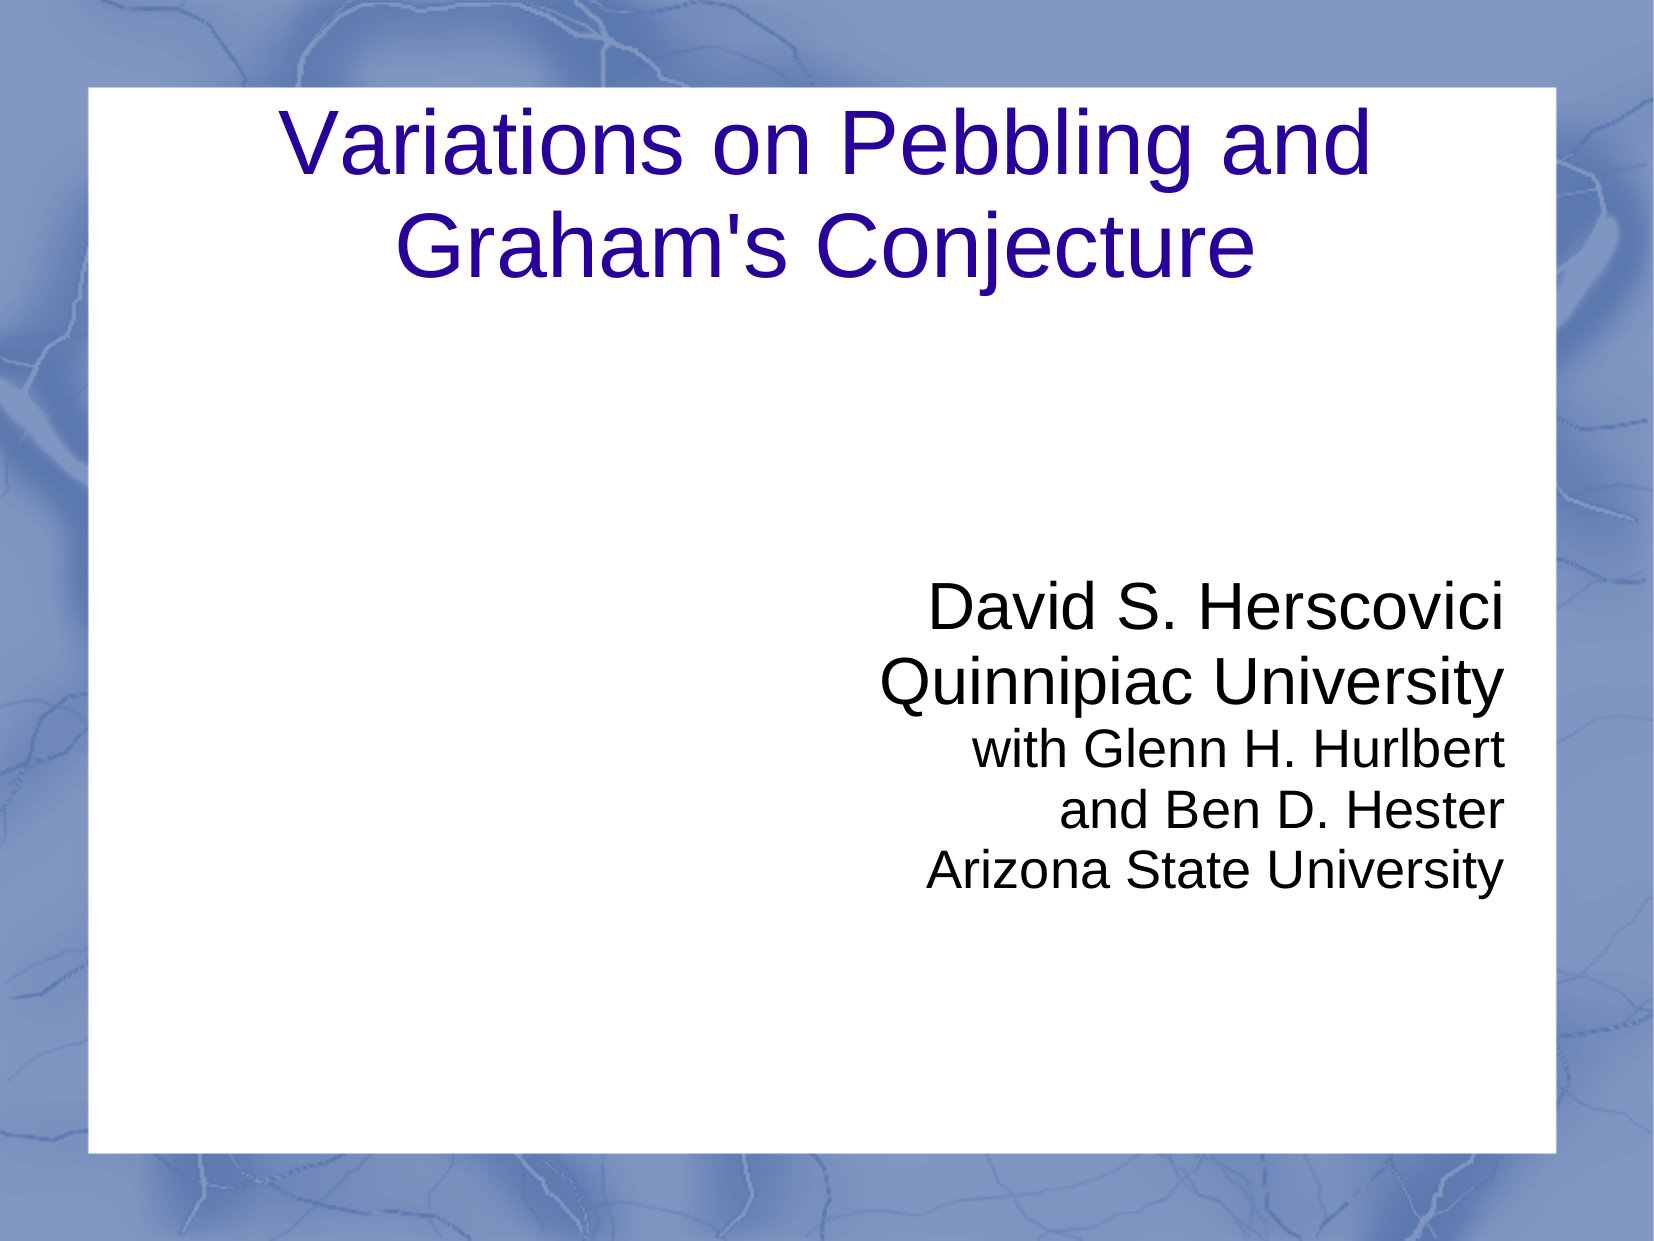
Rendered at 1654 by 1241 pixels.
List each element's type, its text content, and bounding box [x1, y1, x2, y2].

subtitle David S. Herscovici Quinnipiac University with Glenn H. Hurlbert and Ben D. Hester Arizona State University [147, 333, 1506, 1137]
picture [0, 0, 1654, 1241]
title Variations on Pebbling and Graham's Conjecture [118, 91, 1536, 297]
